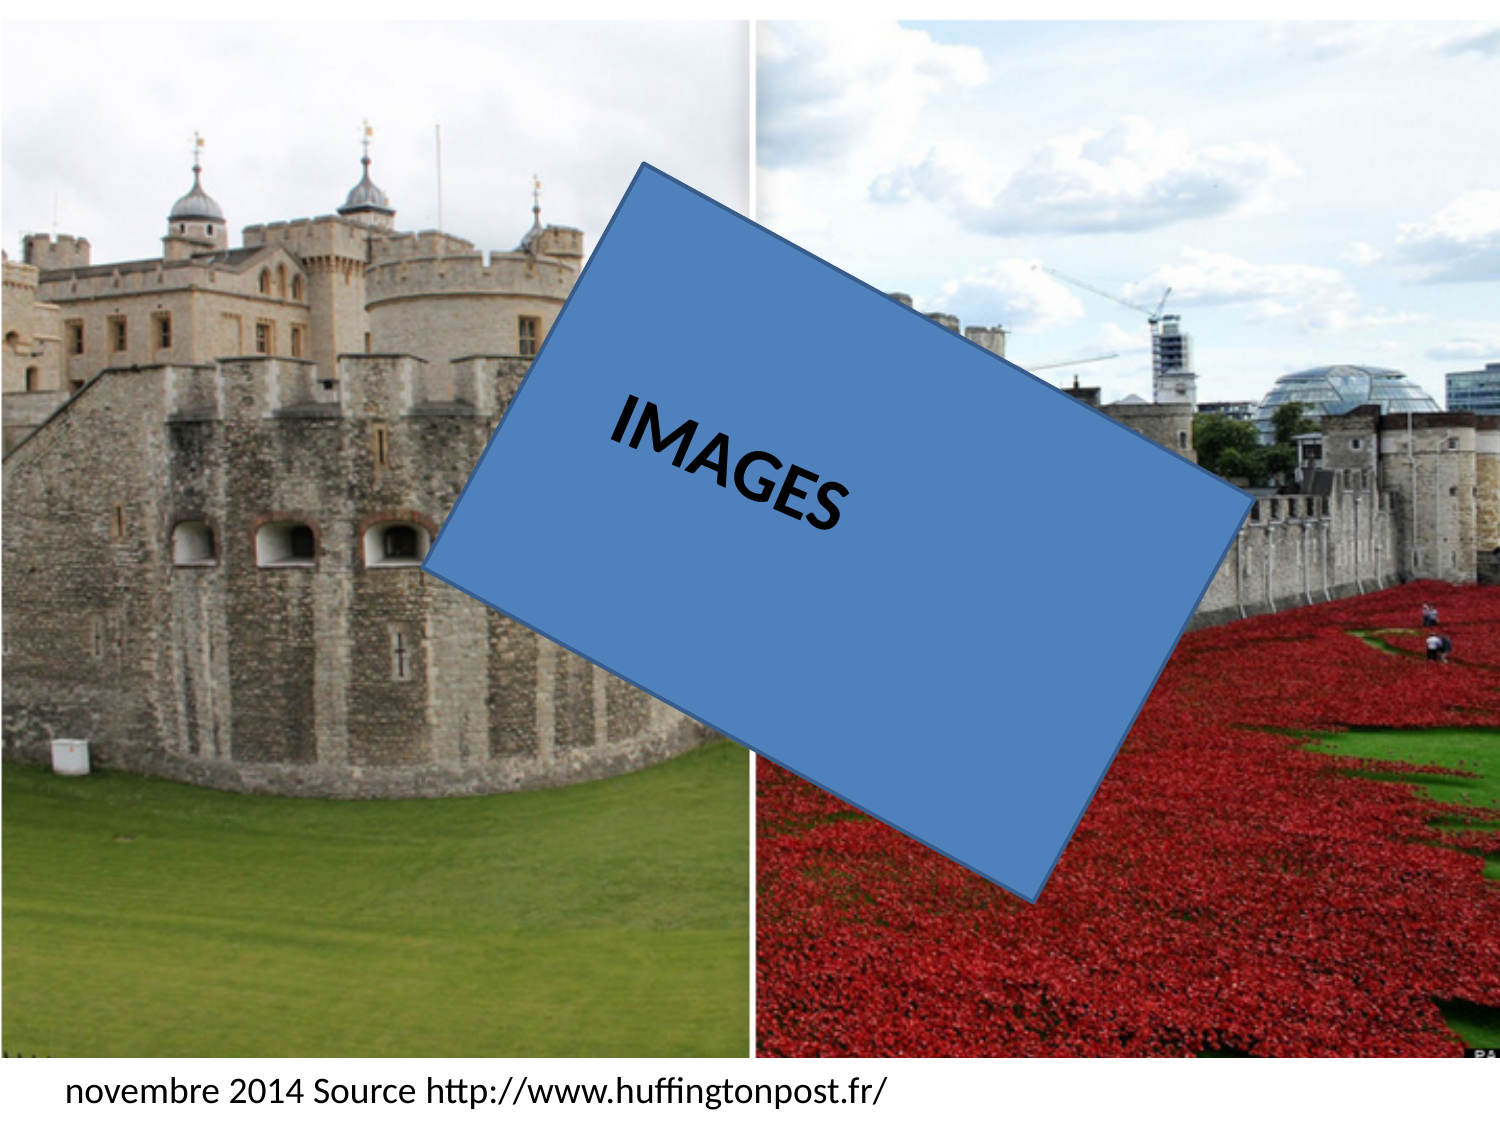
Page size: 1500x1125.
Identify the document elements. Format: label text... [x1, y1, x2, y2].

picture [0, 0, 1500, 1058]
text_box novembre 2014 Source http://www.huffingtonpost.fr/ [41, 1058, 1058, 1125]
text_box [422, 163, 1255, 903]
text_box IMAGES [582, 355, 1059, 640]
